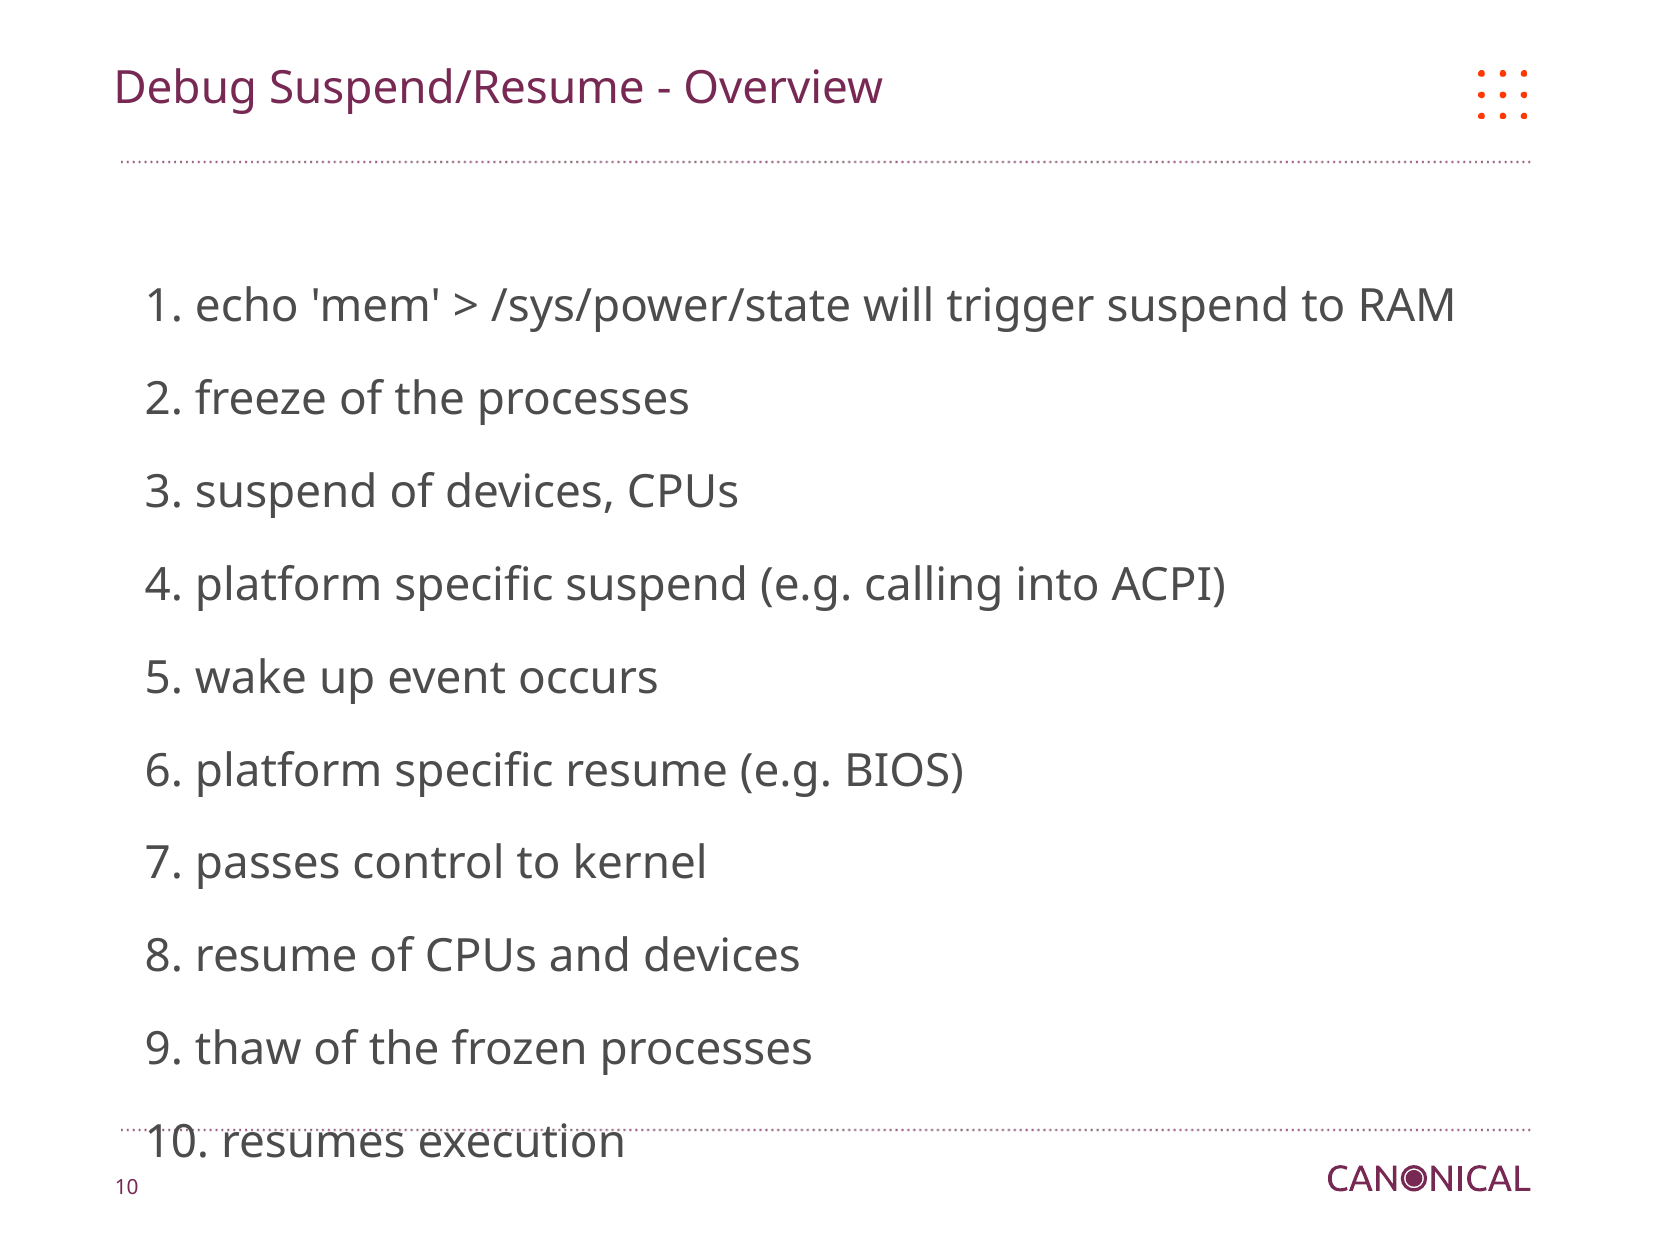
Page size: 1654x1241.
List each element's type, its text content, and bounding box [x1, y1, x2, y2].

picture [177, 1127, 189, 1134]
picture [160, 1127, 175, 1134]
title Debug Suspend/Resume - Overview [113, 64, 1382, 107]
picture [191, 1127, 547, 1134]
list 1. echo 'mem' > /sys/power/state will trigger suspend to RAM 2. freeze of the processes 3. suspend of devices, CPUs 4. platform specific suspend (e.g. calling into ACPI) 5. wake up event occurs 6. platform specific resume (e.g. BIOS) 7. passes control to kernel 8. resume of CPUs and devices 9. thaw of the frozen processes 10. resumes execution [115, 256, 1540, 1076]
picture [1478, 70, 1527, 119]
picture [549, 1127, 1533, 1134]
picture [111, 1127, 153, 1134]
picture [111, 159, 1533, 166]
